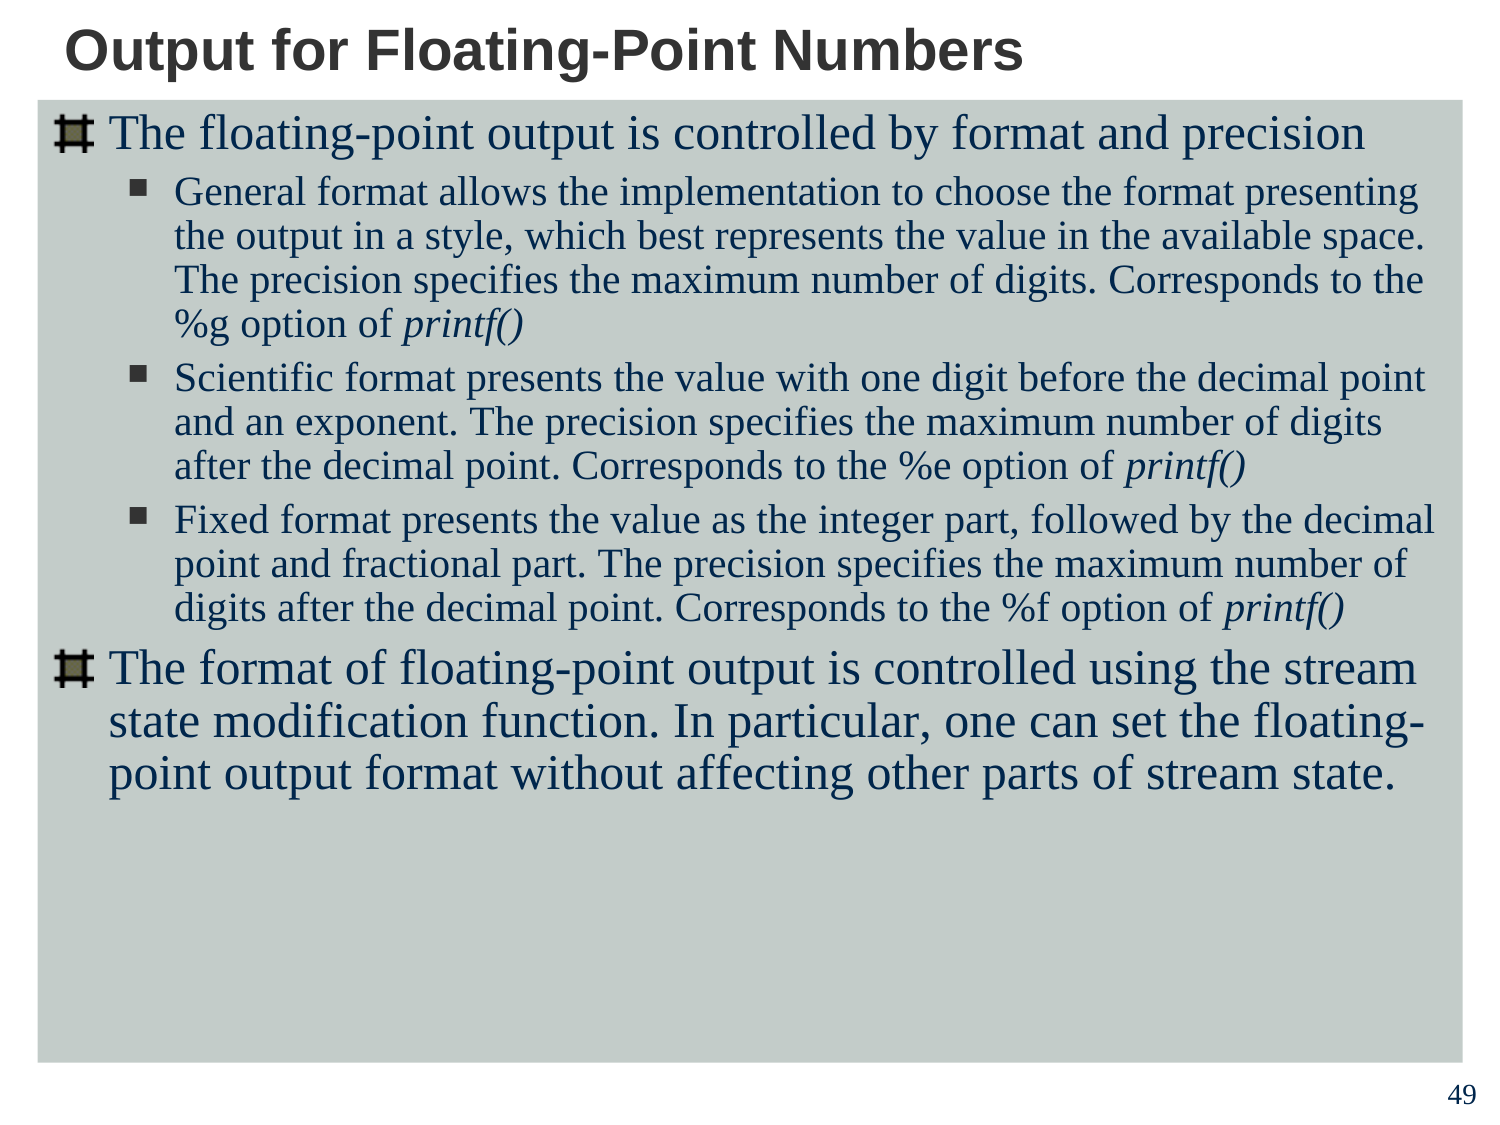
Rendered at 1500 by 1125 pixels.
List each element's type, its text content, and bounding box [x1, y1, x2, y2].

list The floating-point output is controlled by format and precision General format allows the implementation to choose the format presenting the output in a style, which best represents the value in the available space. The precision specifies the maximum number of digits. Corresponds to the %g option of printf() Scientific format presents the value with one digit before the decimal point and an exponent. The precision specifies the maximum number of digits after the decimal point. Corresponds to the %e option of printf() Fixed format presents the value as the integer part, followed by the decimal point and fractional part. The precision specifies the maximum number of digits after the decimal point. Corresponds to the %f option of printf() The format of floating-point output is controlled using the stream state modification function. In particular, one can set the floating-point output format without affecting other parts of stream state. [37, 99, 1463, 1063]
title Output for Floating-Point Numbers [50, 0, 1450, 91]
